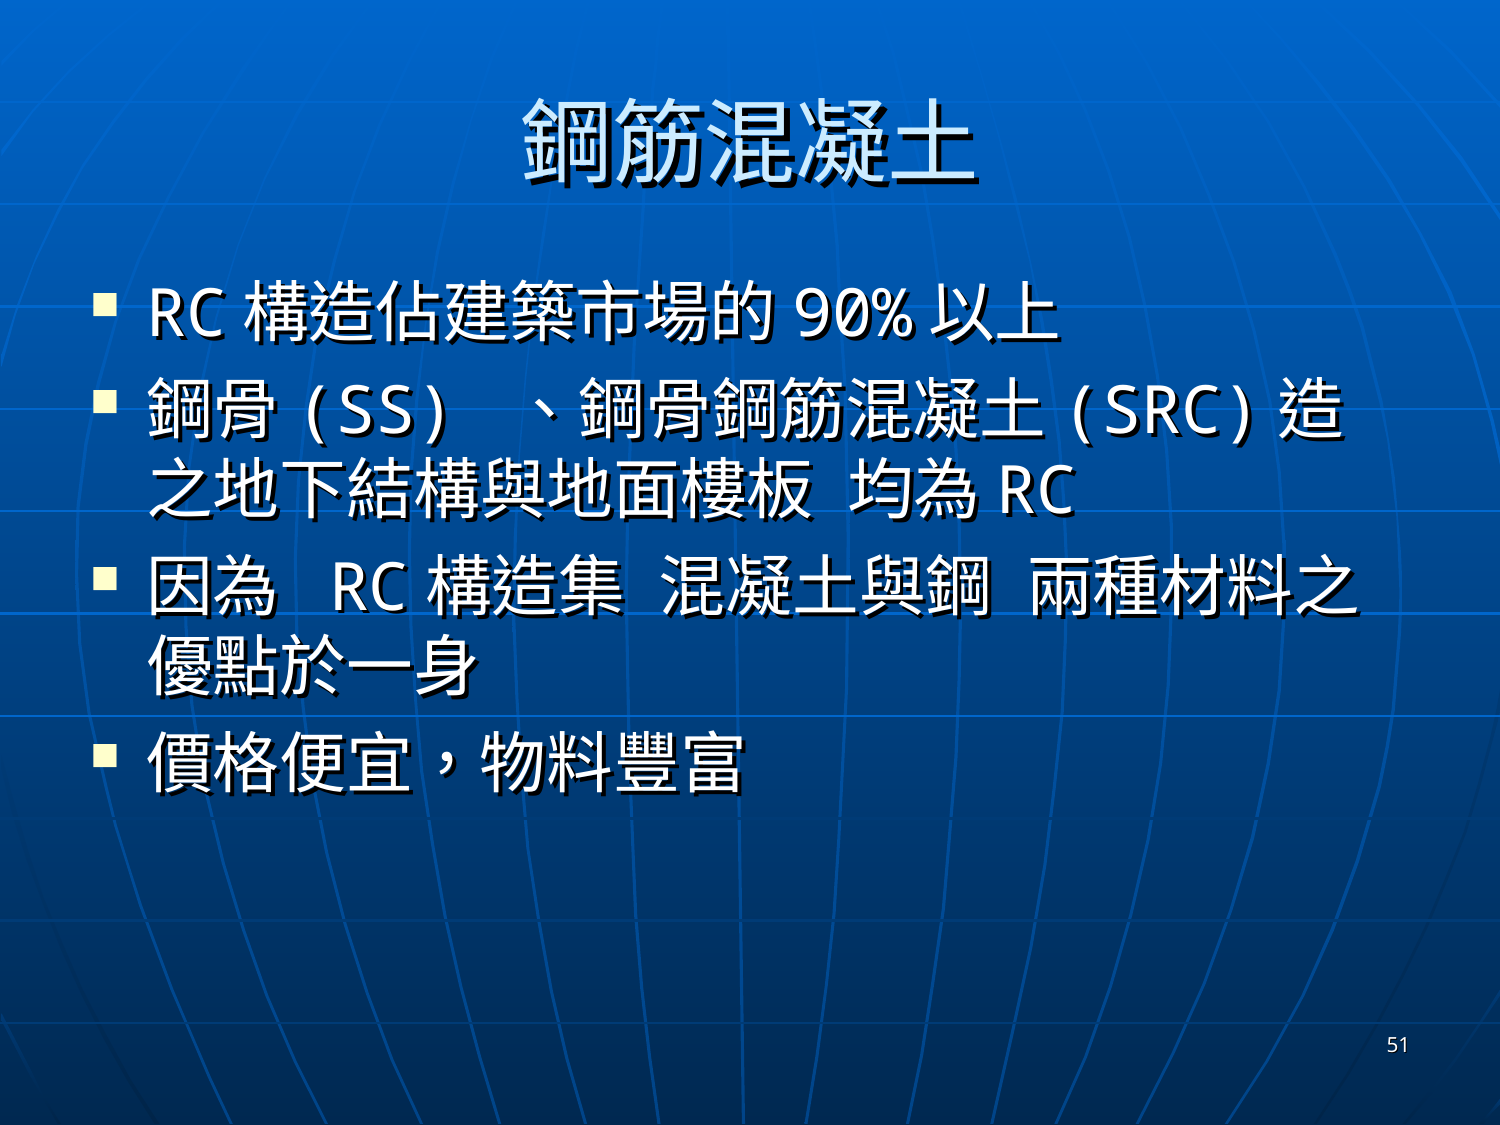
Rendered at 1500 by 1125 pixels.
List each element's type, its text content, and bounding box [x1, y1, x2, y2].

list RC構造佔建築市場的90%以上 鋼骨(SS) 、鋼骨鋼筋混凝土(SRC)造之地下結構與地面樓板 均為RC 因為 RC構造集 混凝土與鋼 兩種材料之優點於一身 價格便宜，物料豐富 [75, 262, 1426, 1006]
title 鋼筋混凝土 [75, 45, 1426, 233]
text_box <編號> [1074, 1024, 1426, 1100]
